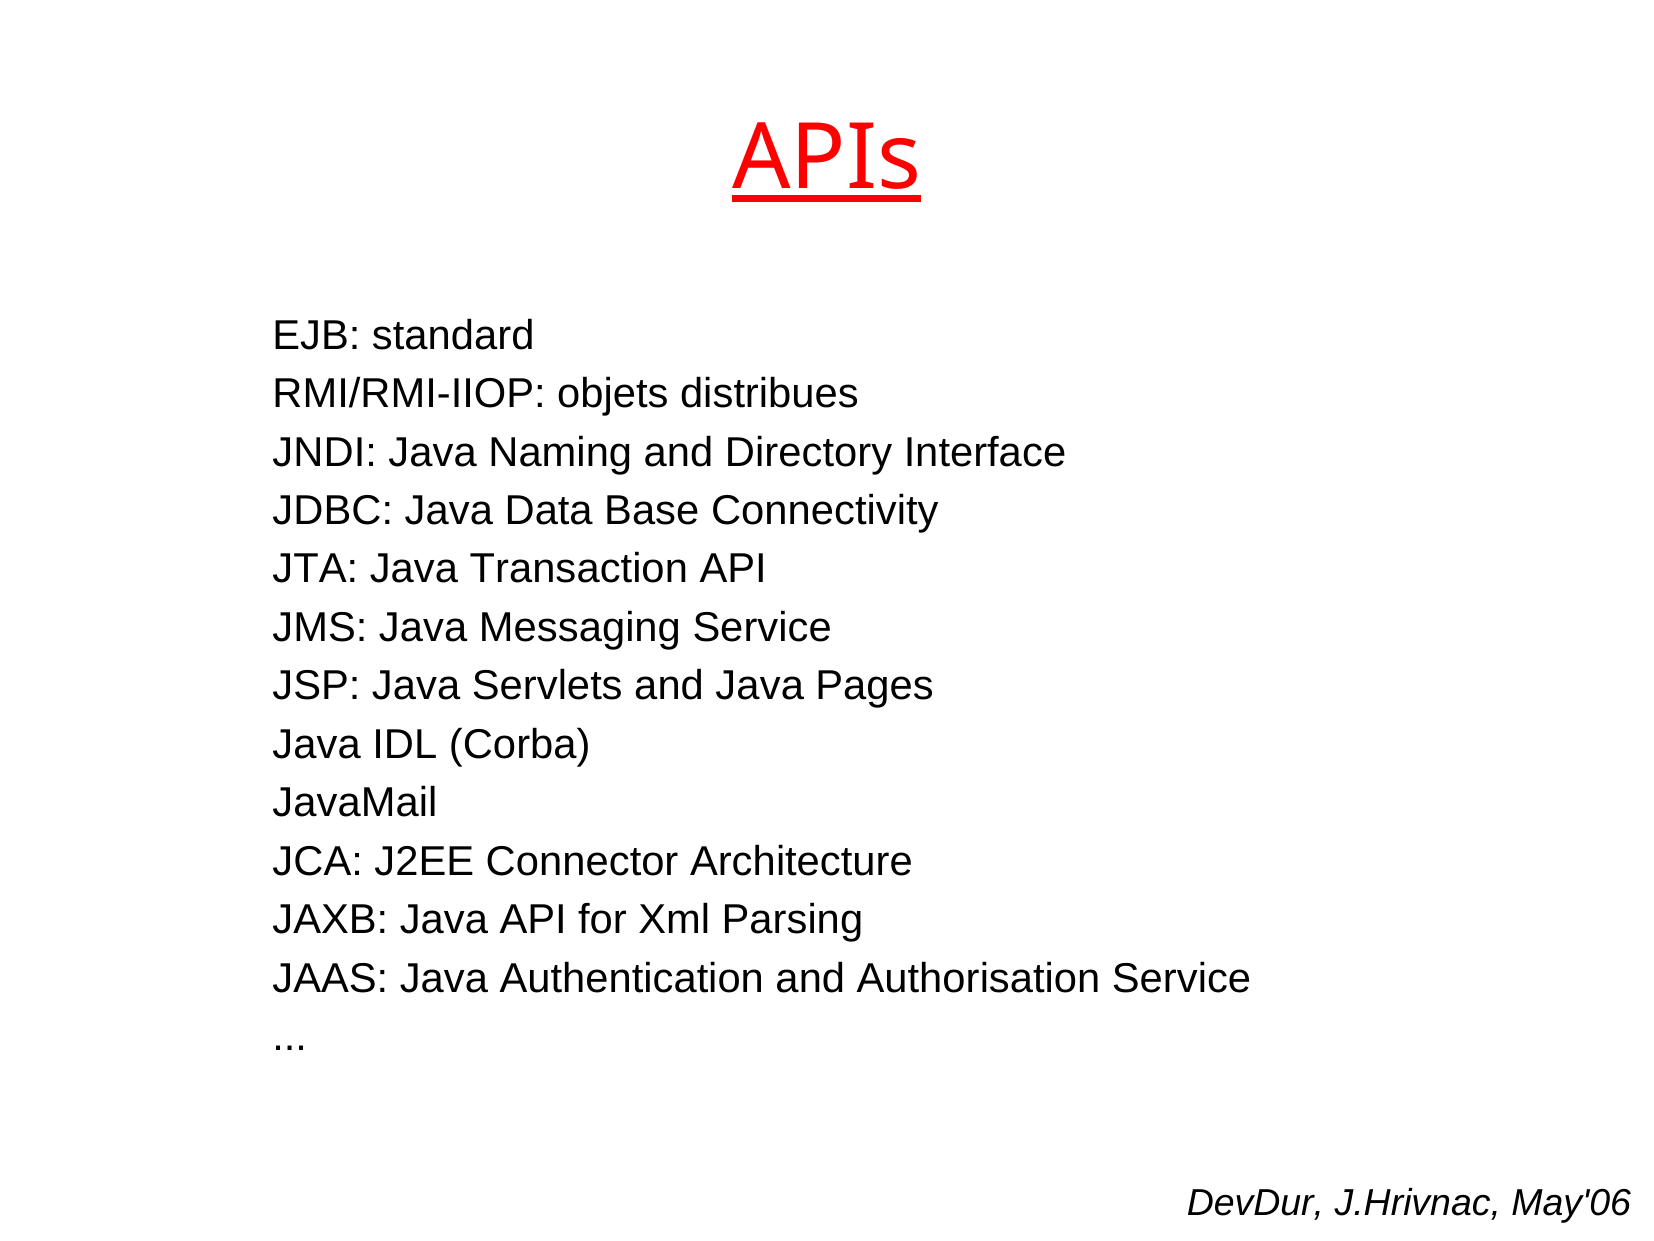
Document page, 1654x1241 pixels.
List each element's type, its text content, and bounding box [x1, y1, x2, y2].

list EJB: standard RMI/RMI-IIOP: objets distribues JNDI: Java Naming and Directory Interface JDBC: Java Data Base Connectivity JTA: Java Transaction API JMS: Java Messaging Service JSP: Java Servlets and Java Pages Java IDL (Corba) JavaMail JCA: J2EE Connector Architecture JAXB: Java API for Xml Parsing JAAS: Java Authentication and Authorisation Service ... [254, 311, 1374, 1130]
text_box DevDur, J.Hrivnac, May'06 [1172, 1174, 1648, 1232]
title APIs [82, 49, 1571, 257]
